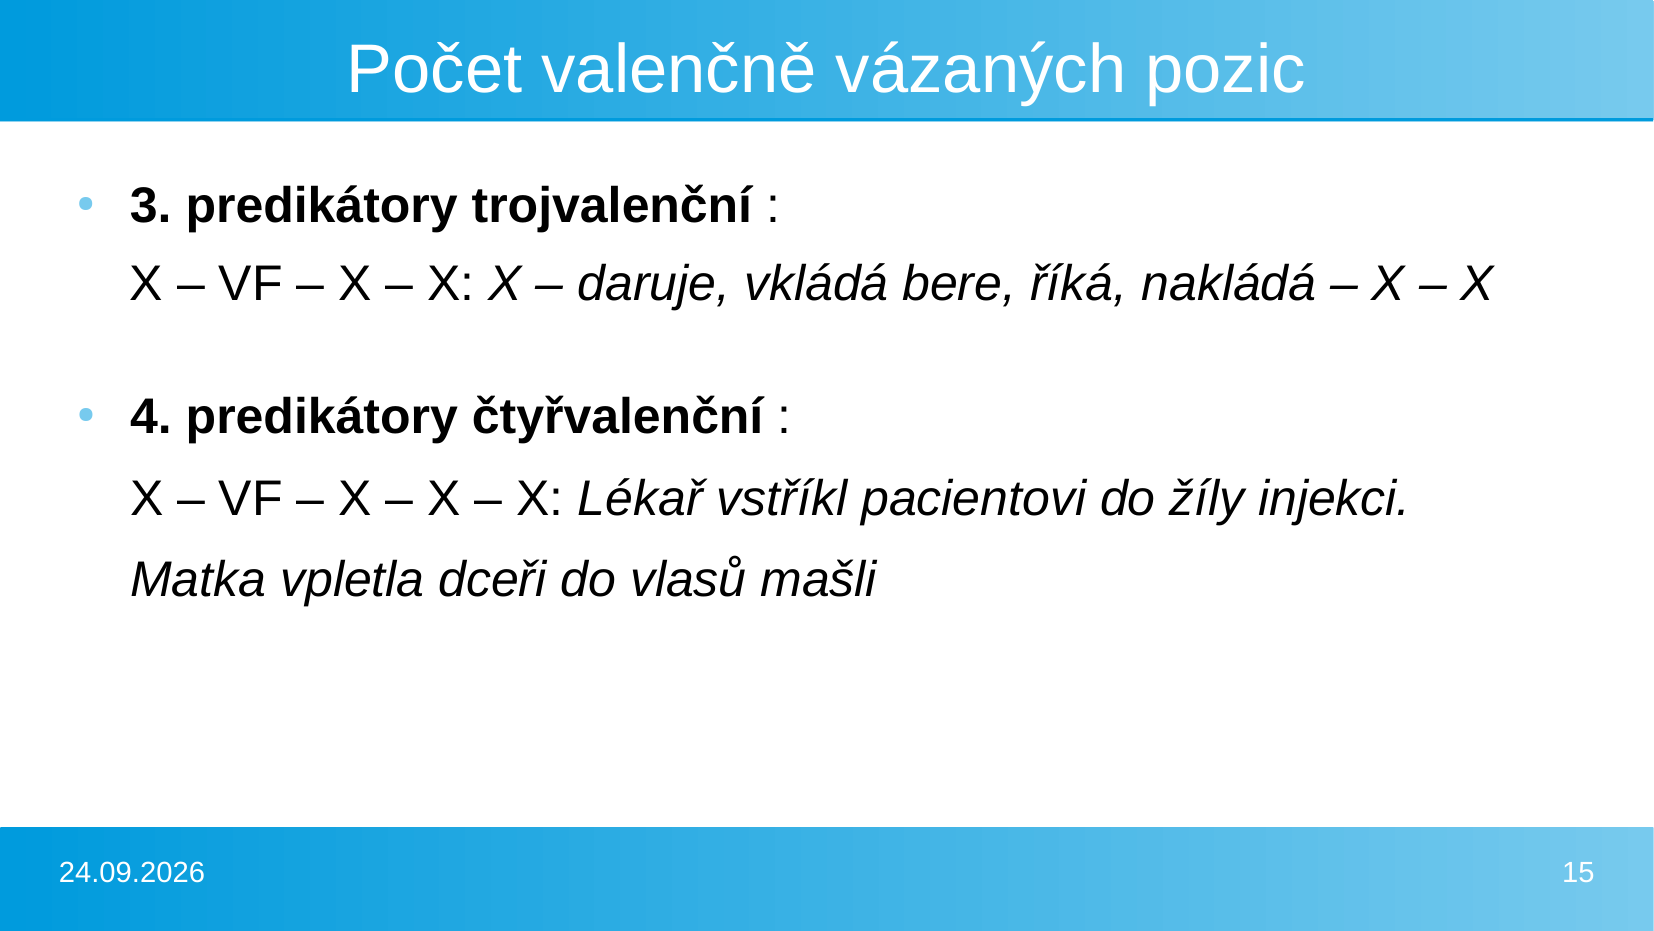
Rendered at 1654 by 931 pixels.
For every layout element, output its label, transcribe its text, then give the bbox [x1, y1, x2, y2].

list 3. predikátory trojvalenční : X – VF – X – X: X – daruje, vkládá bere, říká, nakládá – X – X 4. predikátory čtyřvalenční : X – VF – X – X – X: Lékař vstříkl pacientovi do žíly injekci. Matka vpletla dceři do vlasů mašli [59, 177, 1595, 768]
title Počet valenčně vázaných pozic [59, 29, 1595, 108]
